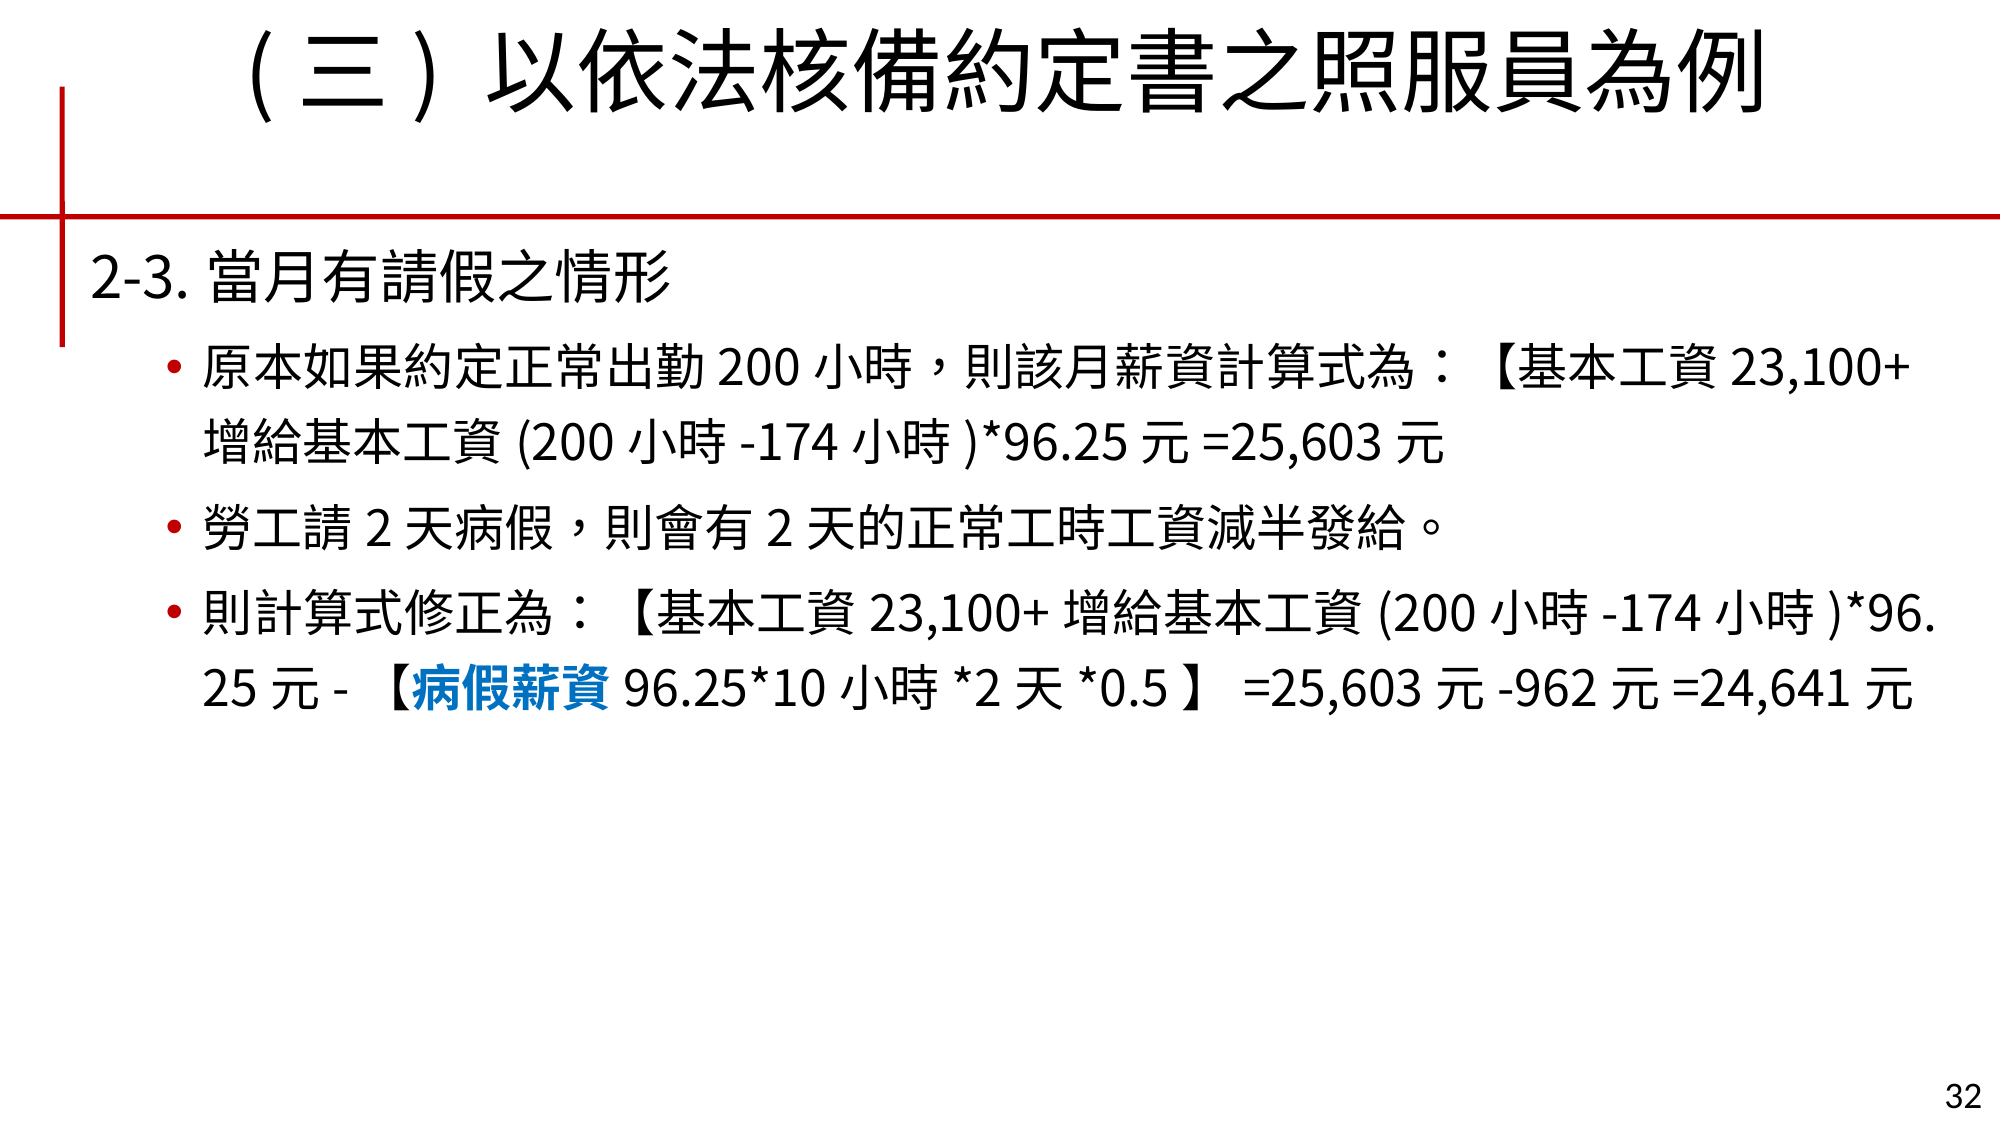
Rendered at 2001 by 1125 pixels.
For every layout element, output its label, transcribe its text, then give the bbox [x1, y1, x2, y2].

slide_number <編號> [1701, 1063, 1998, 1118]
title (三) 以依法核備約定書之照服員為例 [75, 6, 1938, 211]
list 2-3.當月有請假之情形 原本如果約定正常出勤200小時，則該月薪資計算式為：【基本工資23,100+增給基本工資(200小時-174小時)*96.25元=25,603元 勞工請2天病假，則會有2天的正常工時工資減半發給。 則計算式修正為：【基本工資23,100+增給基本工資(200小時-174小時)*96.25元-【病假薪資96.25*10小時*2天*0.5】=25,603元-962元=24,641元 [75, 228, 1938, 1038]
